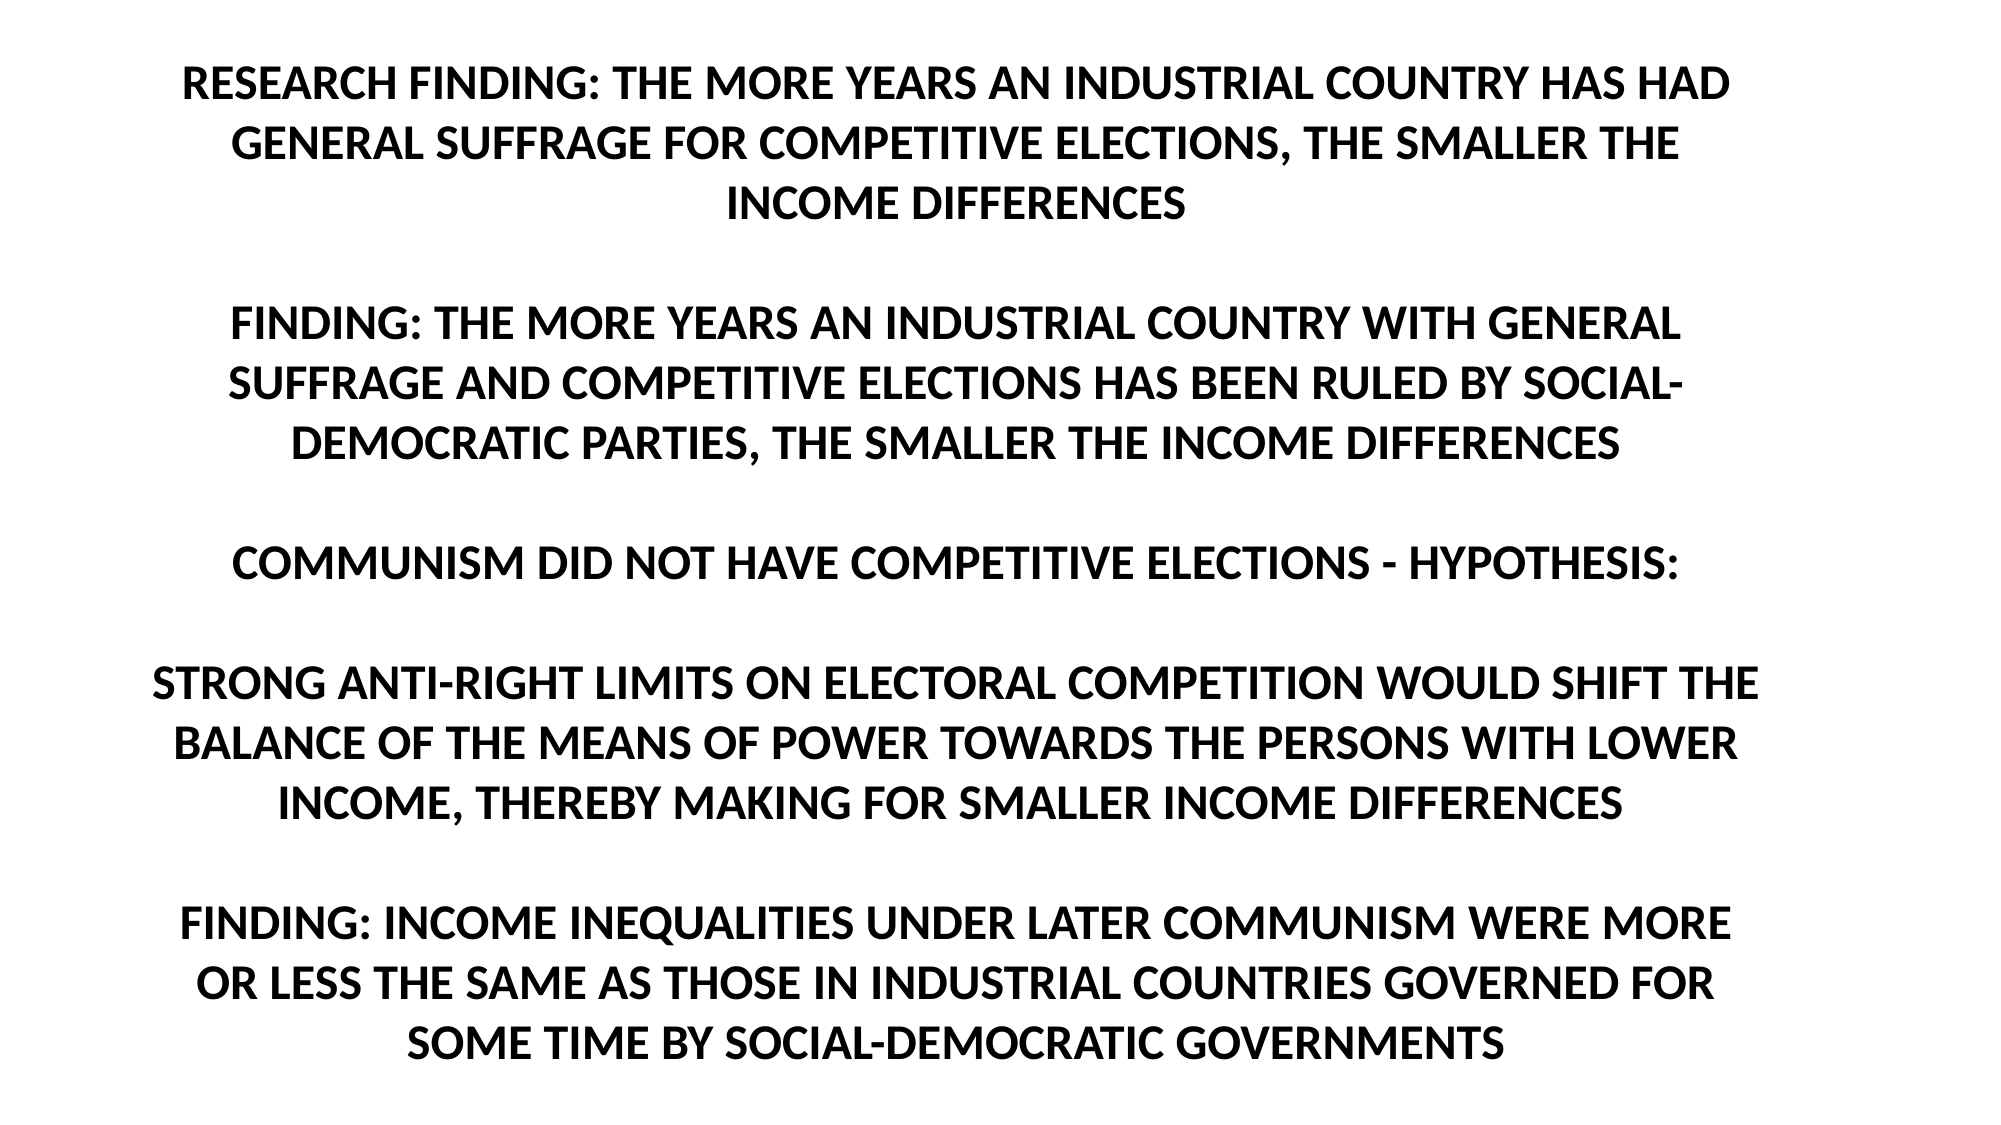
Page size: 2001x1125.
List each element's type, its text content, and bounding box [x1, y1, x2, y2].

text_box RESEARCH FINDING: THE MORE YEARS AN INDUSTRIAL COUNTRY HAS HAD GENERAL SUFFRAGE FOR COMPETITIVE ELECTIONS, THE SMALLER THE INCOME DIFFERENCES FINDING: THE MORE YEARS AN INDUSTRIAL COUNTRY WITH GENERAL SUFFRAGE AND COMPETITIVE ELECTIONS HAS BEEN RULED BY SOCIAL-DEMOCRATIC PARTIES, THE SMALLER THE INCOME DIFFERENCES COMMUNISM DID NOT HAVE COMPETITIVE ELECTIONS - HYPOTHESIS: STRONG ANTI-RIGHT LIMITS ON ELECTORAL COMPETITION WOULD SHIFT THE BALANCE OF THE MEANS OF POWER TOWARDS THE PERSONS WITH LOWER INCOME, THEREBY MAKING FOR SMALLER INCOME DIFFERENCES FINDING: INCOME INEQUALITIES UNDER LATER COMMUNISM WERE MORE OR LESS THE SAME AS THOSE IN INDUSTRIAL COUNTRIES GOVERNED FOR SOME TIME BY SOCIAL-DEMOCRATIC GOVERNMENTS [133, 41, 1780, 1088]
